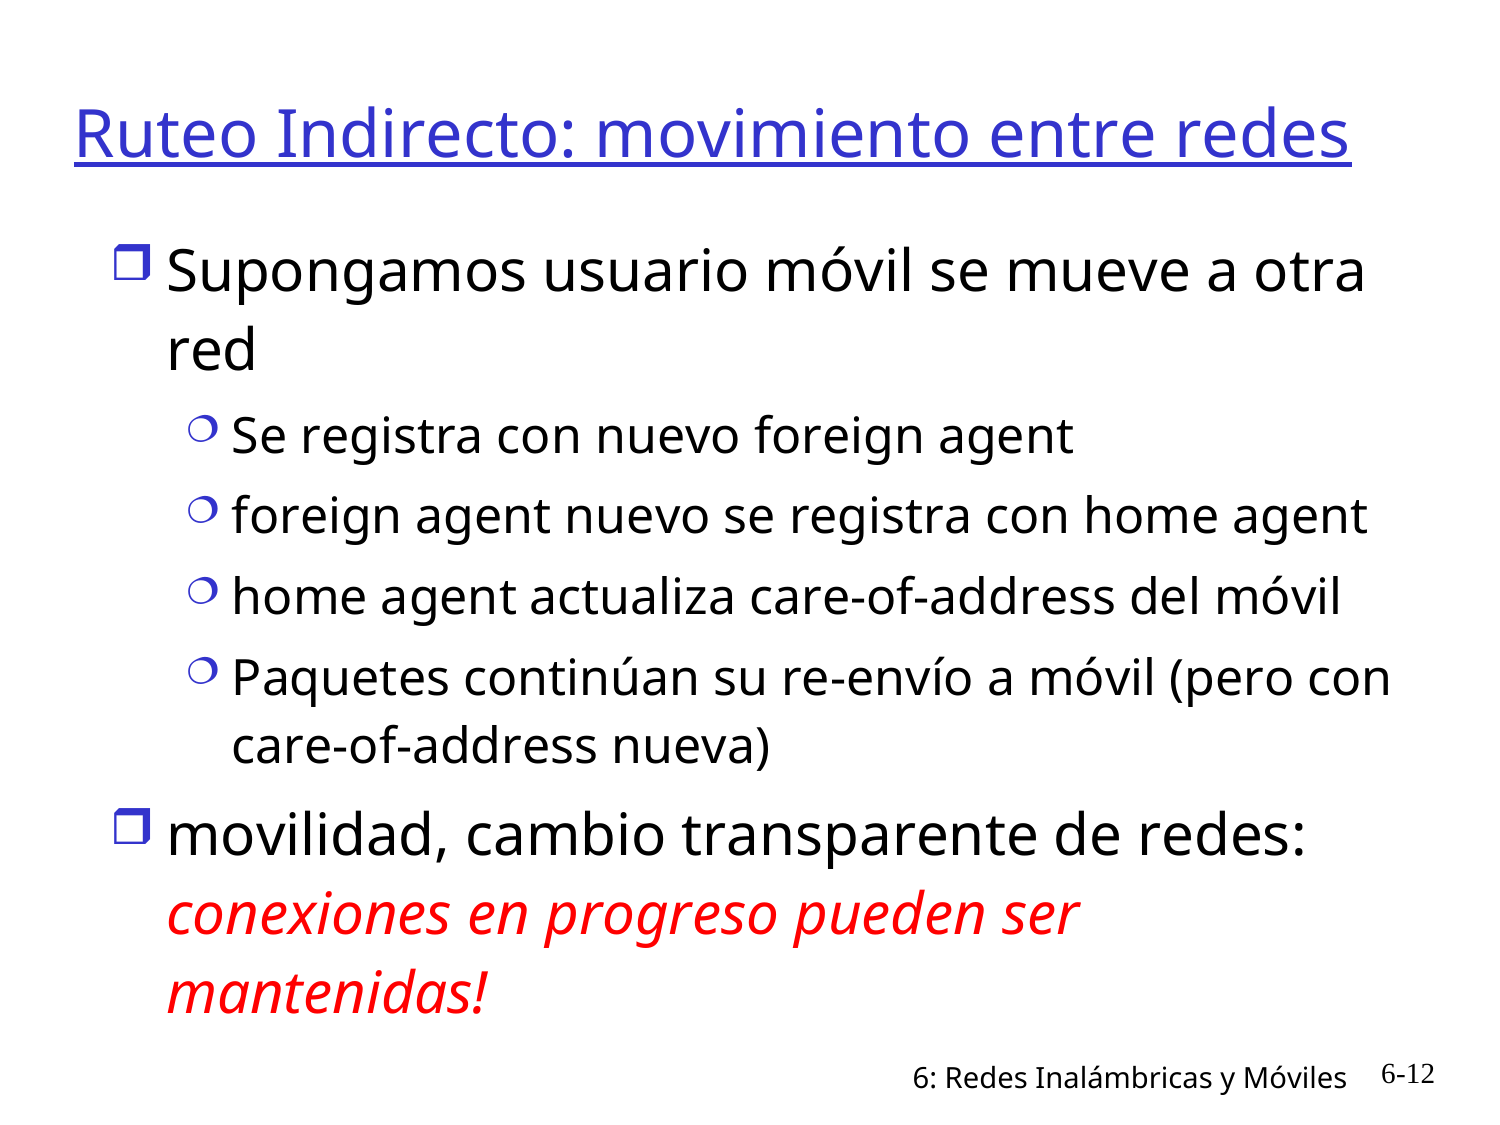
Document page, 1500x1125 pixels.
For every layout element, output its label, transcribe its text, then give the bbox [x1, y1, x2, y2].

title Ruteo Indirecto: movimiento entre redes [59, 37, 1464, 225]
list Supongamos usuario móvil se mueve a otra red Se registra con nuevo foreign agent foreign agent nuevo se registra con home agent home agent actualiza care-of-address del móvil Paquetes continúan su re-envío a móvil (pero con care-of-address nueva) movilidad, cambio transparente de redes: conexiones en progreso pueden ser mantenidas! [95, 221, 1423, 1051]
